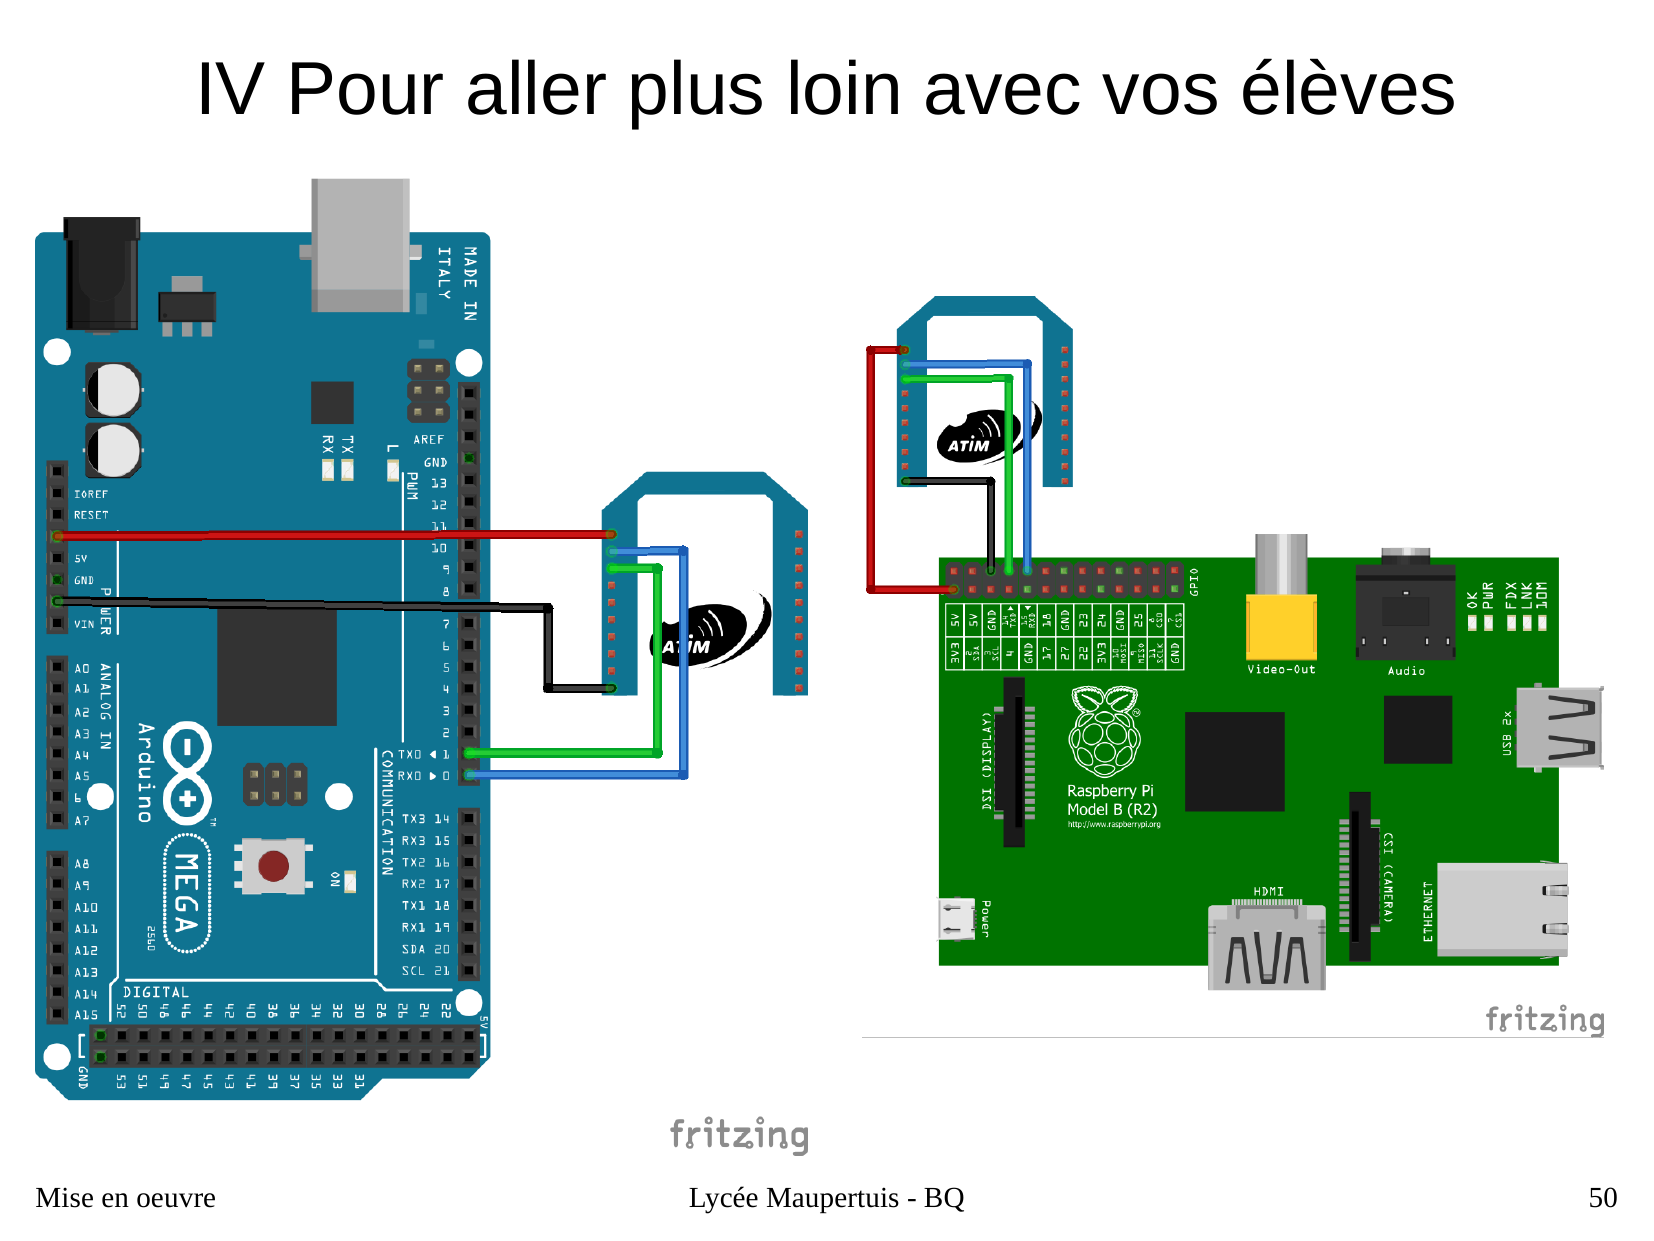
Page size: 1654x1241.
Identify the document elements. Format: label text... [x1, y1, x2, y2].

picture [35, 178, 808, 1157]
title IV Pour aller plus loin avec vos élèves [35, 35, 1619, 142]
picture [862, 296, 1604, 1038]
